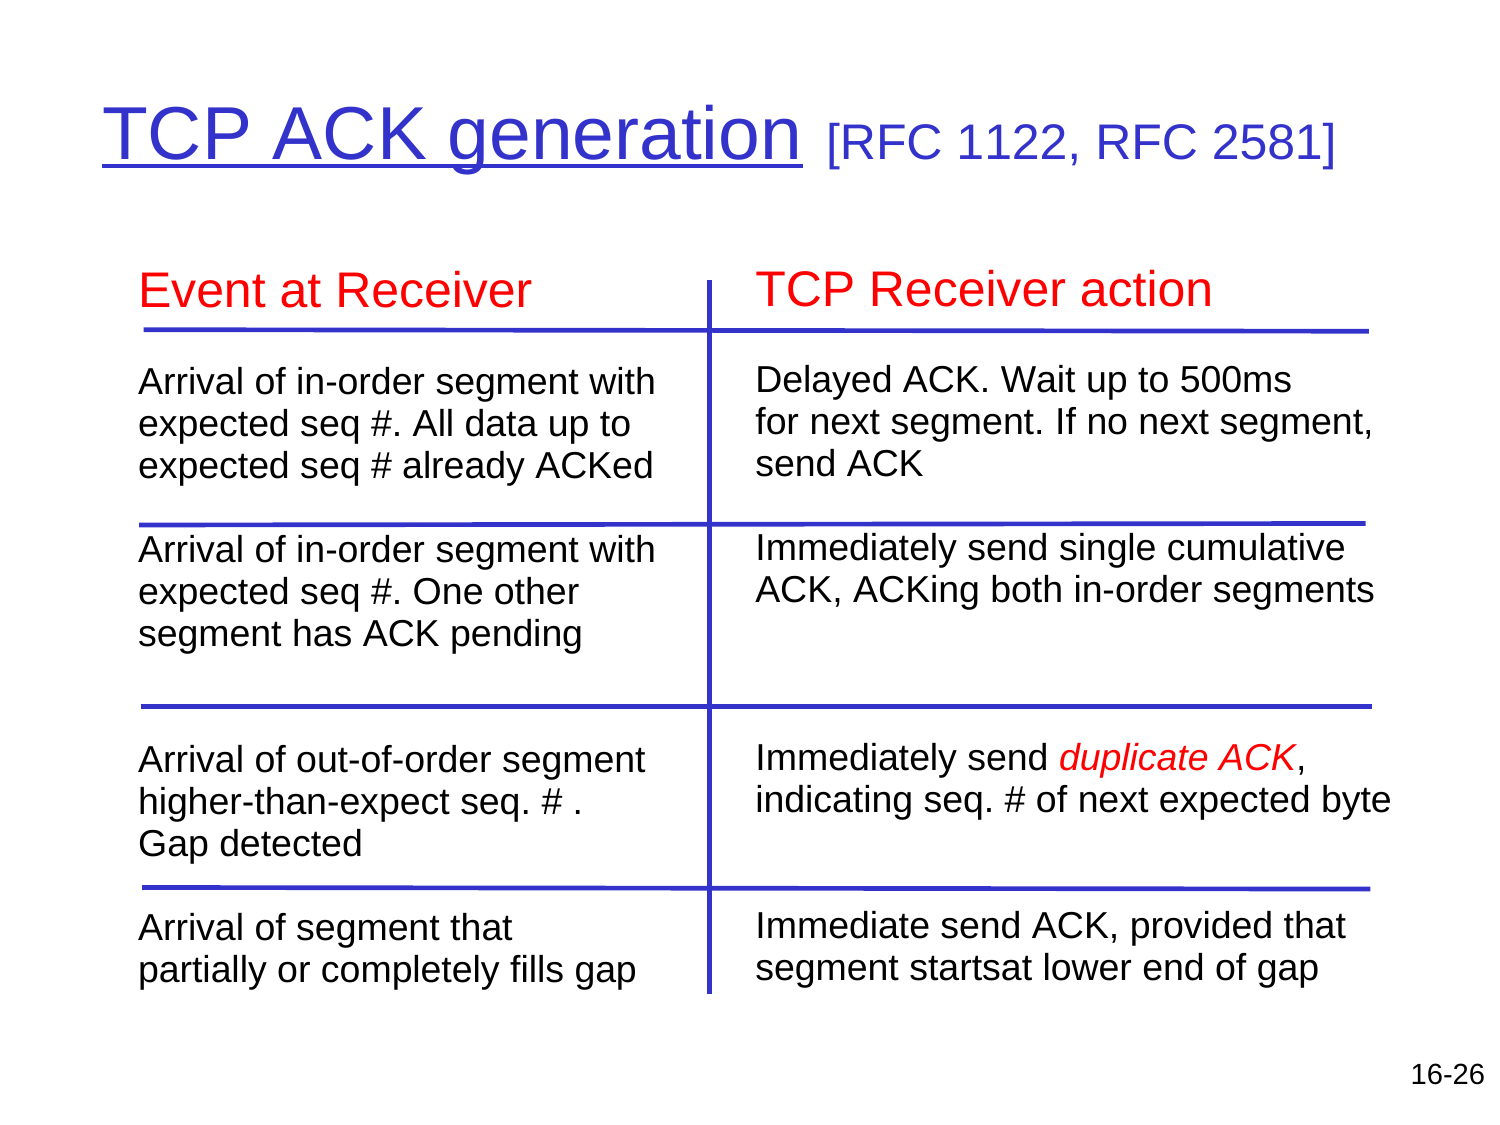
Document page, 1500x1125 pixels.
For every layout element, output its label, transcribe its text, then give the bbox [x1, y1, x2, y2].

text_box Event at Receiver Arrival of in-order segment with expected seq #. All data up to expected seq # already ACKed Arrival of in-order segment with expected seq #. One other segment has ACK pending Arrival of out-of-order segment higher-than-expect seq. # . Gap detected Arrival of segment that partially or completely fills gap [123, 254, 672, 1082]
title TCP ACK generation [RFC 1122, RFC 2581] [87, 37, 1363, 225]
text_box TCP Receiver action Delayed ACK. Wait up to 500ms for next segment. If no next segment, send ACK Immediately send single cumulative ACK, ACKing both in-order segments Immediately send duplicate ACK, indicating seq. # of next expected byte Immediate send ACK, provided that segment startsat lower end of gap [740, 253, 1408, 1081]
